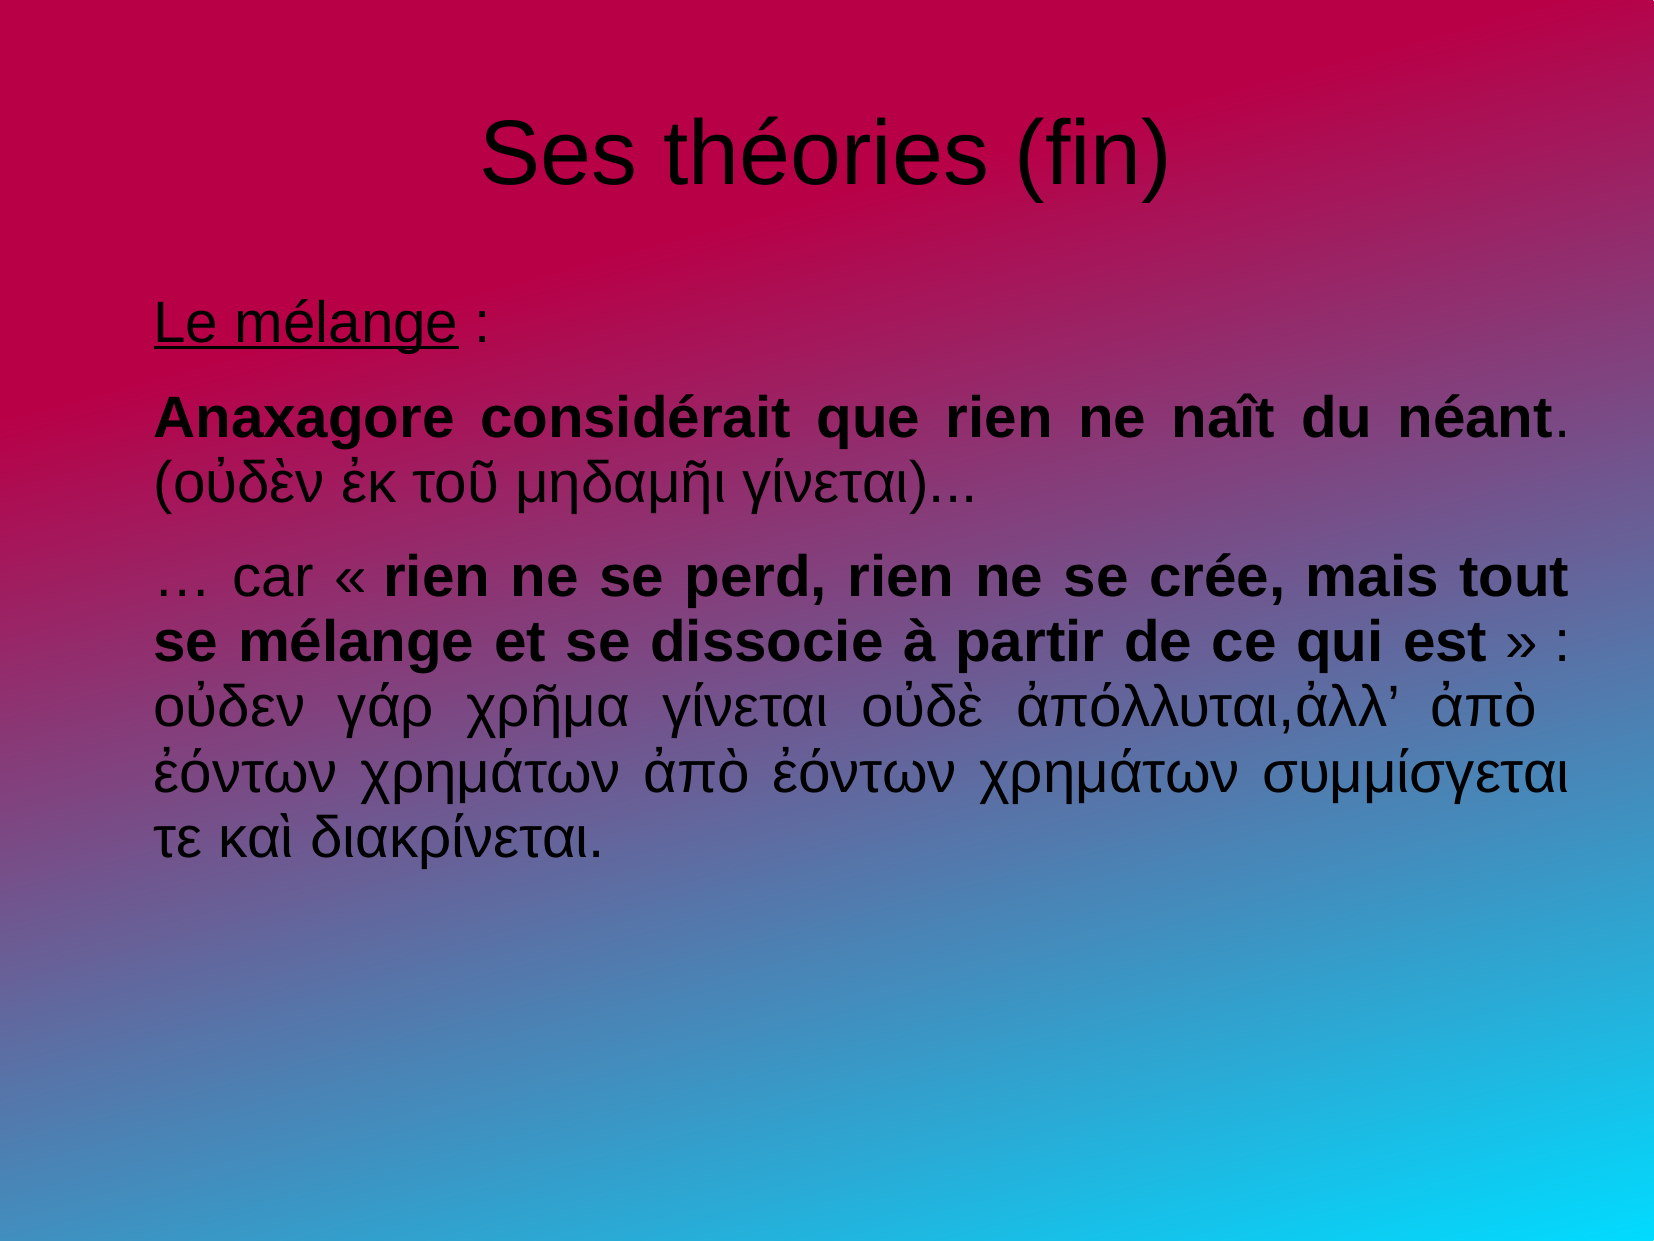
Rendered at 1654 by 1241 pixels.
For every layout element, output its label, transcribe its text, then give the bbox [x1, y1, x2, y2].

list Le mélange : Anaxagore considérait que rien ne naît du néant. (οὐδὲν ἐκ τοῦ μηδαμῆι γίνεται)... … car « rien ne se perd, rien ne se crée, mais tout se mélange et se dissocie à partir de ce qui est » : οὐδεν γάρ χρῆμα γίνεται οὐδὲ ἀπόλλυται,ἀλλ’ ἀπὸ ἐόντων χρημάτων ἀπὸ ἐόντων χρημάτων συμμίσγεται τε καὶ διακρίνεται. [82, 290, 1571, 1109]
title Ses théories (fin) [82, 49, 1571, 257]
